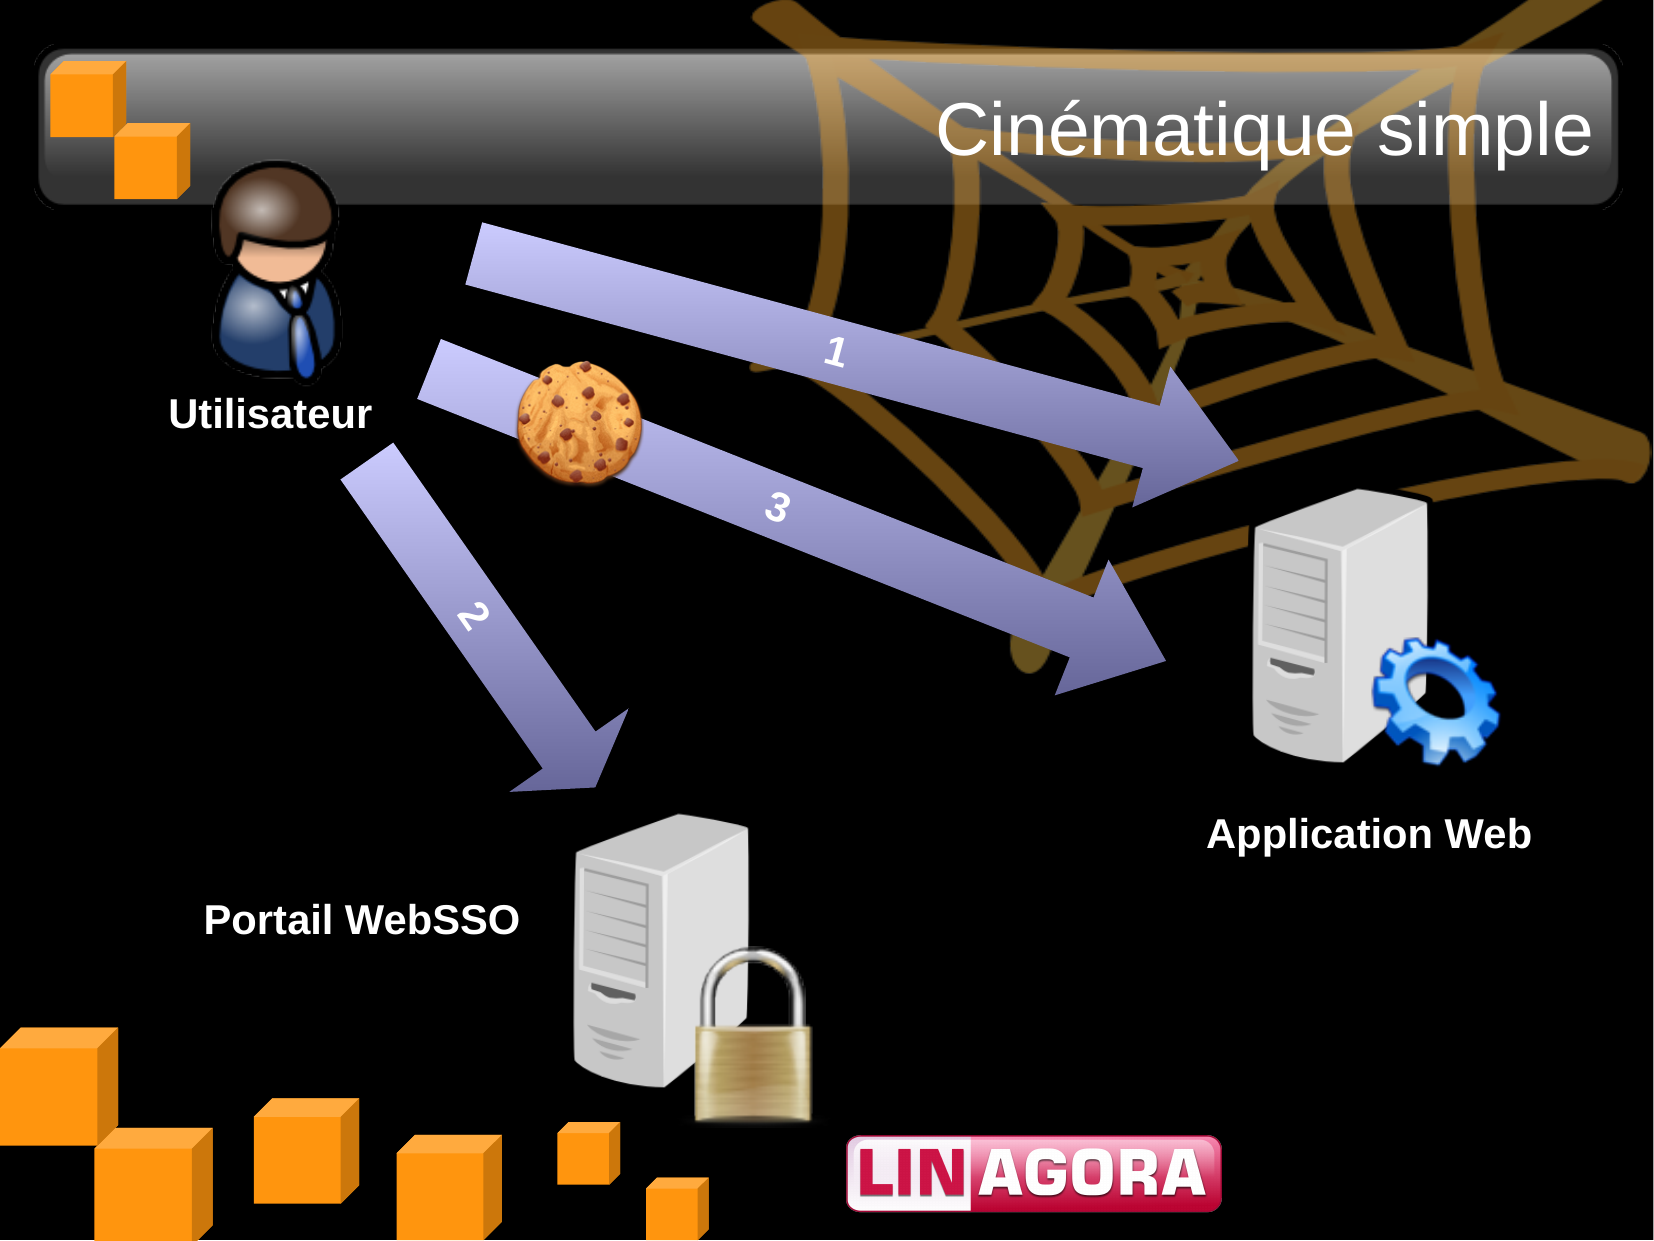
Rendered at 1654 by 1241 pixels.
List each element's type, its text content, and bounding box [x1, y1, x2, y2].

text_box 1 [465, 222, 1239, 508]
text_box 3 [417, 338, 513, 437]
text_box Portail WebSSO [188, 889, 536, 951]
text_box 2 [340, 442, 629, 792]
picture [1227, 478, 1508, 774]
text_box Utilisateur [153, 383, 388, 446]
text_box 3 [644, 419, 1167, 696]
picture [33, 43, 749, 390]
title Cinématique simple [194, 70, 1595, 189]
text_box Application Web [1191, 803, 1548, 865]
picture [513, 360, 644, 490]
picture [548, 803, 1229, 1241]
